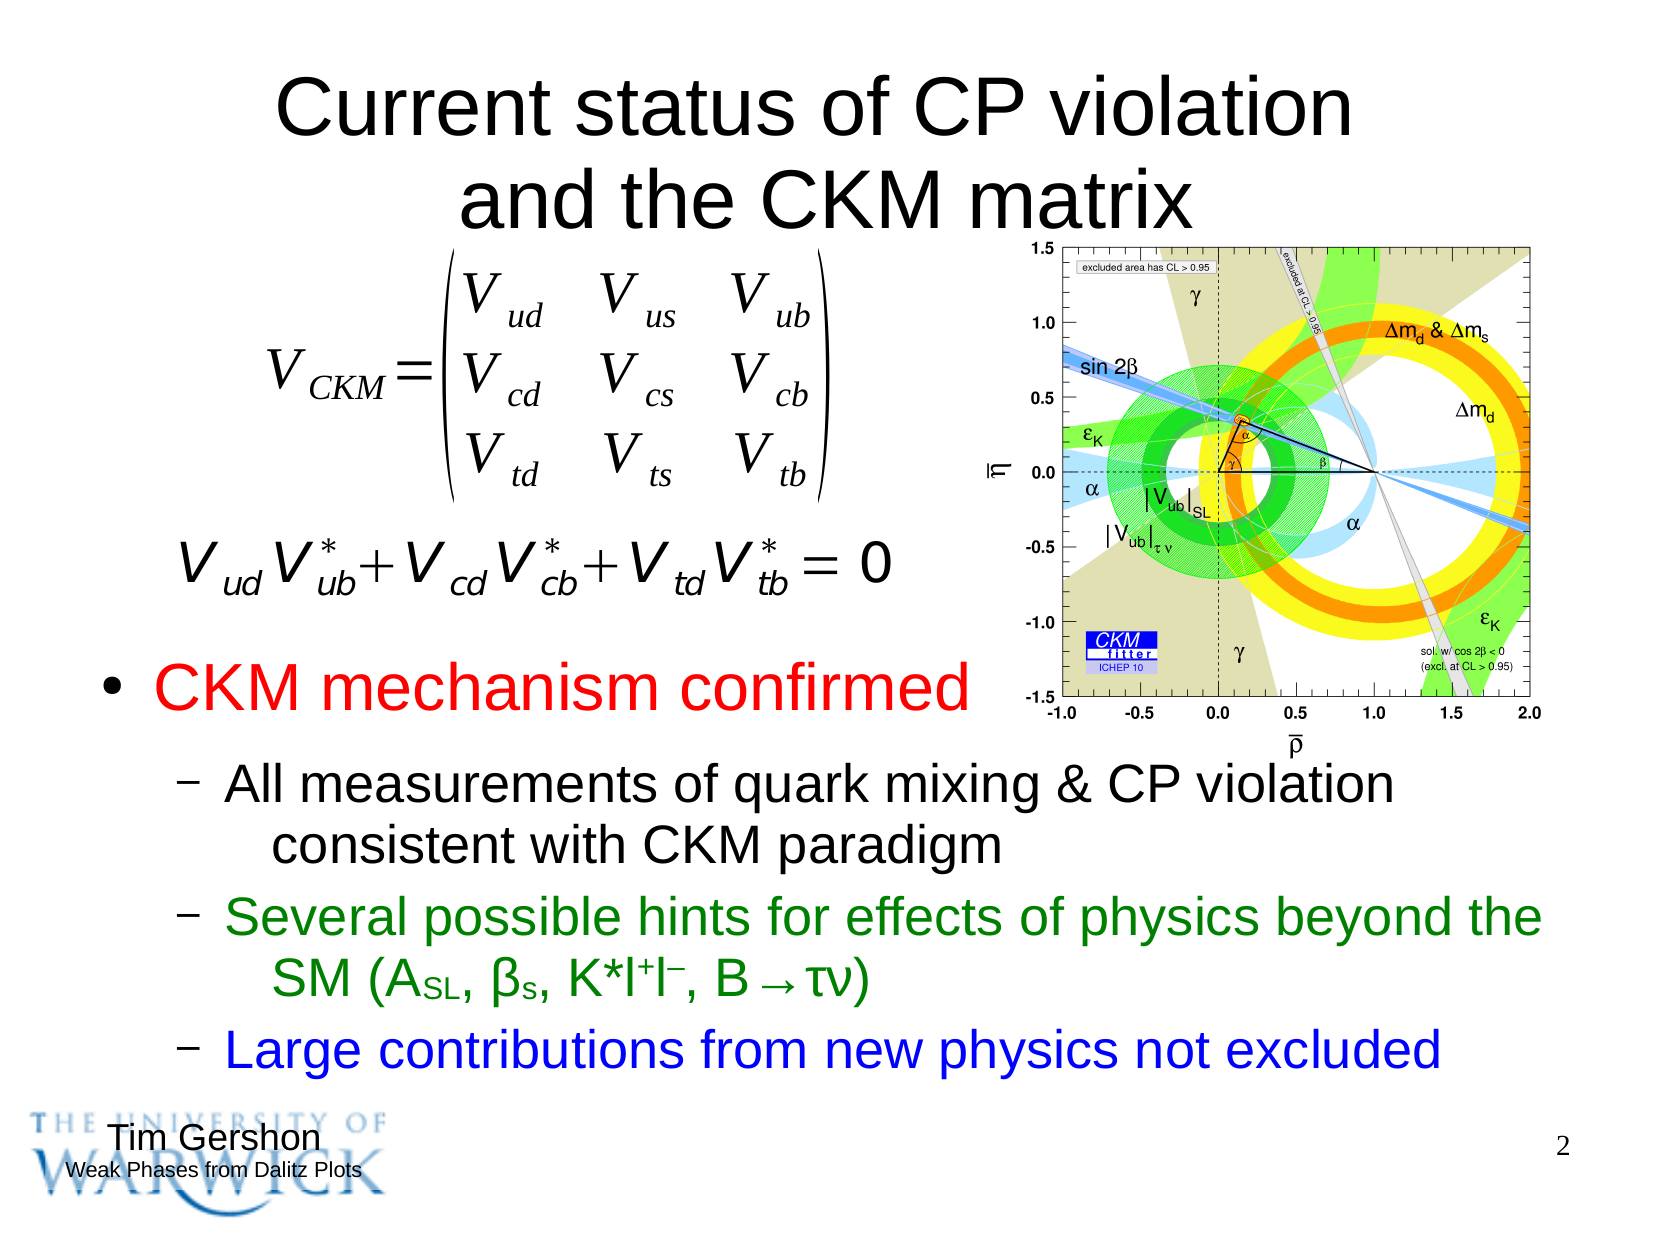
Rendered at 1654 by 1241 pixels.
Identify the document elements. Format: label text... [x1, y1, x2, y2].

text_box Tim Gershon Weak Phases from Dalitz Plots [45, 1108, 383, 1190]
list CKM mechanism confirmed All measurements of quark mixing & CP violation consistent with CKM paradigm Several possible hints for effects of physics beyond the SM (ASL, βs, K*l+l–, B→τν) Large contributions from new physics not excluded [82, 649, 1571, 1241]
title Current status of CP violation and the CKM matrix [82, 49, 1571, 257]
chart [162, 524, 905, 603]
picture [968, 257, 1560, 649]
chart [250, 243, 849, 506]
picture [19, 1106, 406, 1232]
